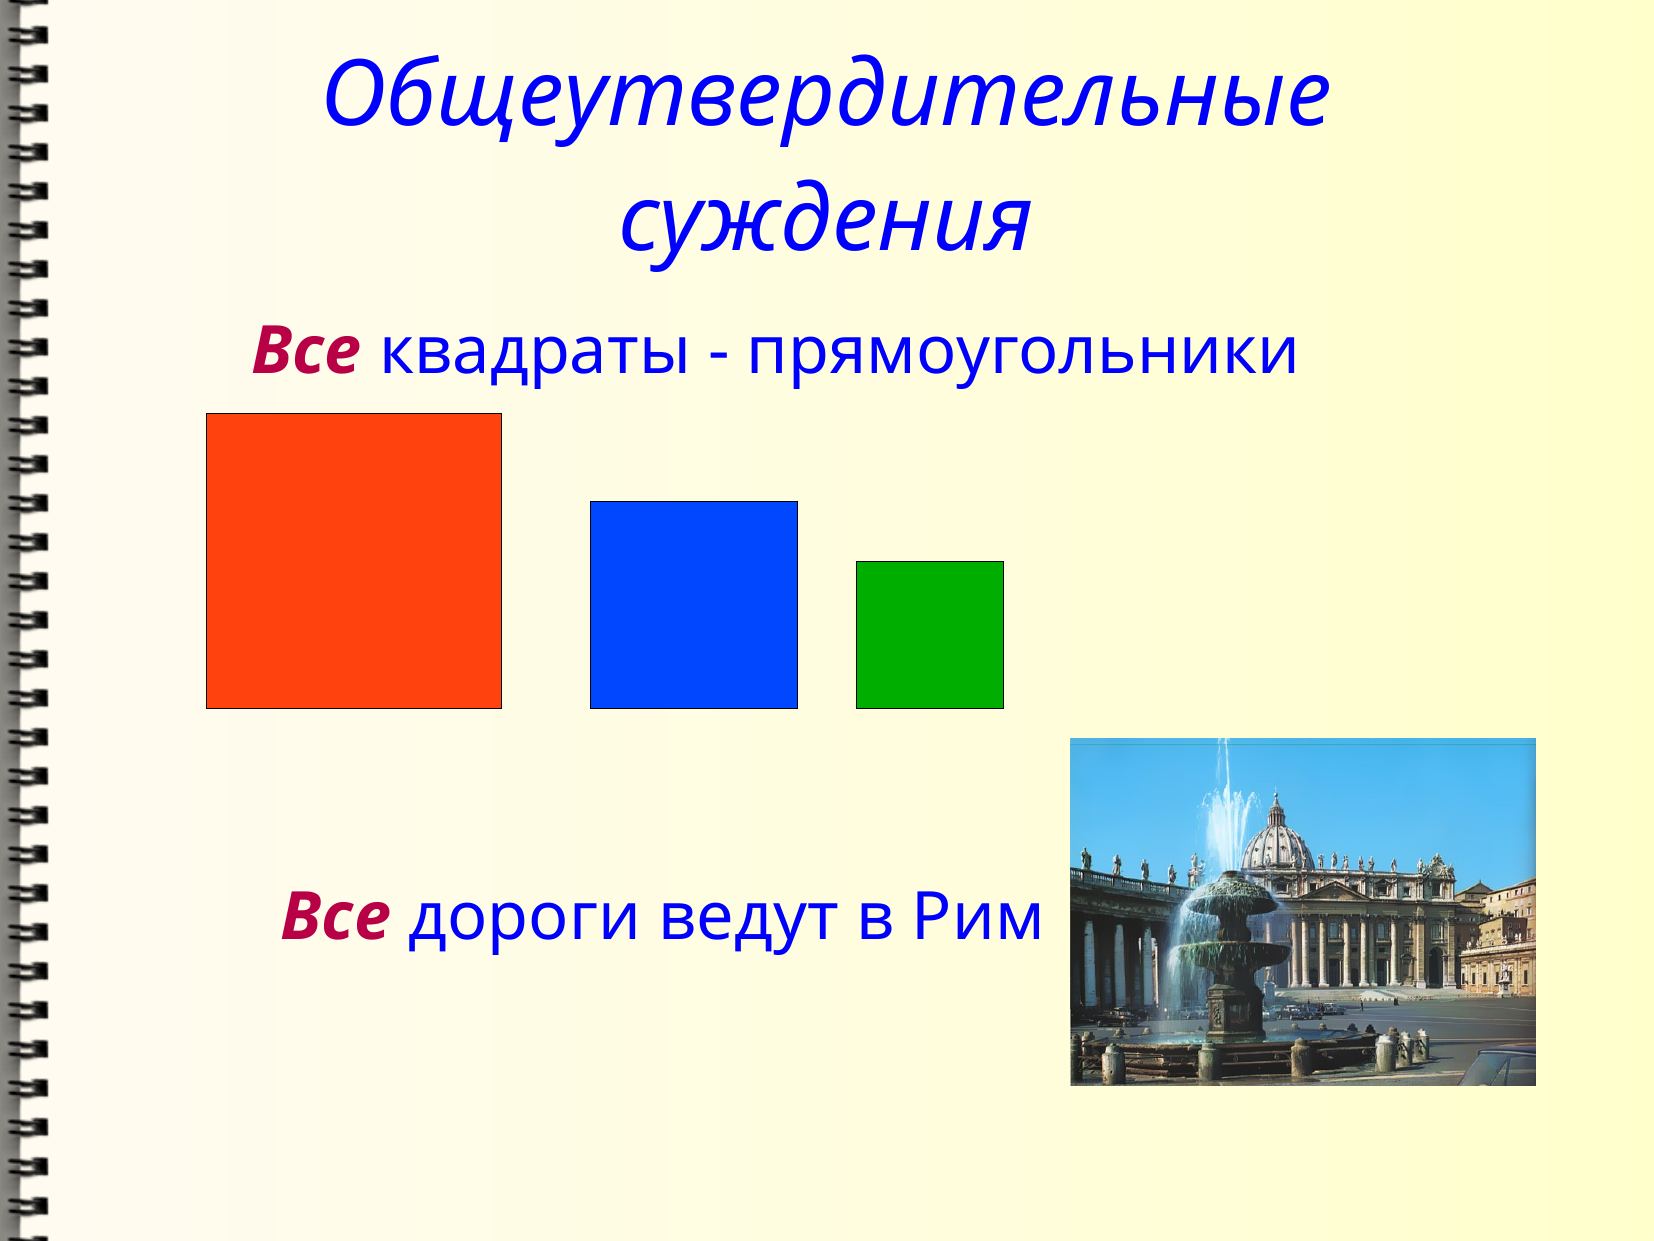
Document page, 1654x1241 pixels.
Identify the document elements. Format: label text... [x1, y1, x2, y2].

title Общеутвердительные суждения [82, 44, 1571, 262]
text_box [206, 413, 502, 709]
text_box [856, 561, 1004, 709]
picture [1070, 738, 1536, 1086]
text_box [590, 501, 798, 709]
text_box Все квадраты - прямоугольники [236, 295, 1536, 511]
text_box Все дороги ведут в Рим [265, 861, 1070, 957]
picture [0, 0, 1654, 1241]
